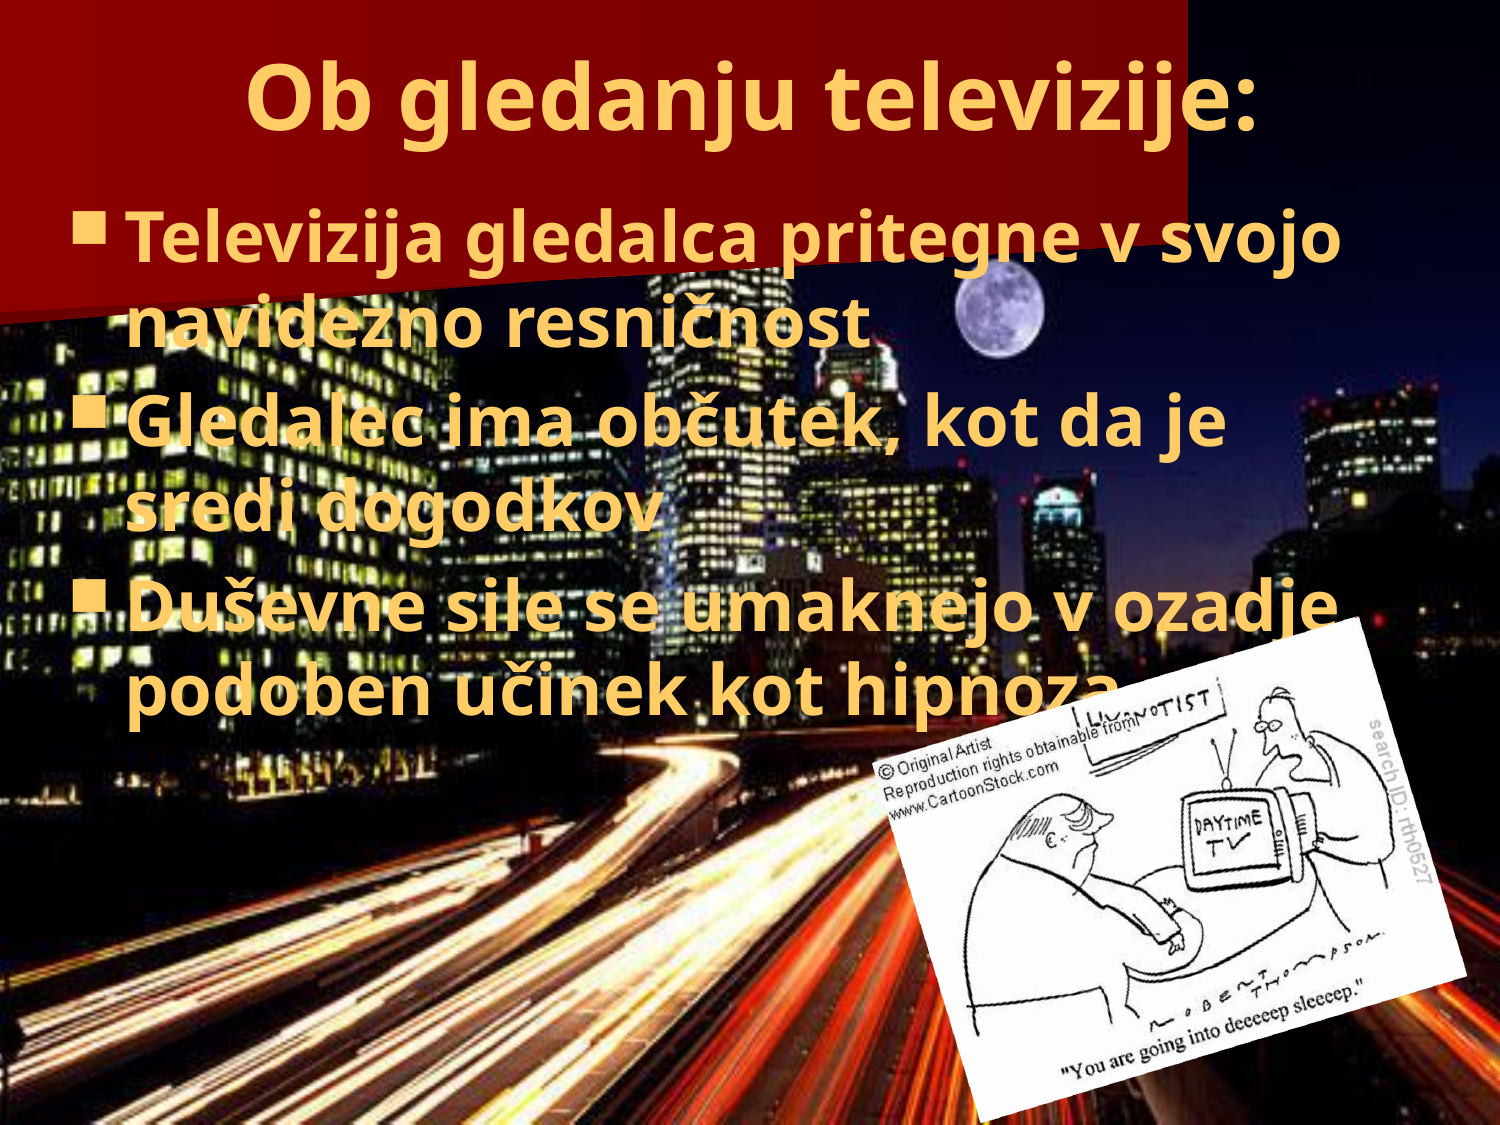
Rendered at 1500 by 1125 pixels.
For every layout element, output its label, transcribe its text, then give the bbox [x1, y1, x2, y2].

title Ob gledanju televizije: [76, 0, 1427, 188]
list Televizija gledalca pritegne v svojo navidezno resničnost Gledalec ima občutek, kot da je sredi dogodkov Duševne sile se umaknejo v ozadje, podoben učinek kot hipnoza [53, 184, 1404, 958]
picture [0, 0, 1500, 1125]
